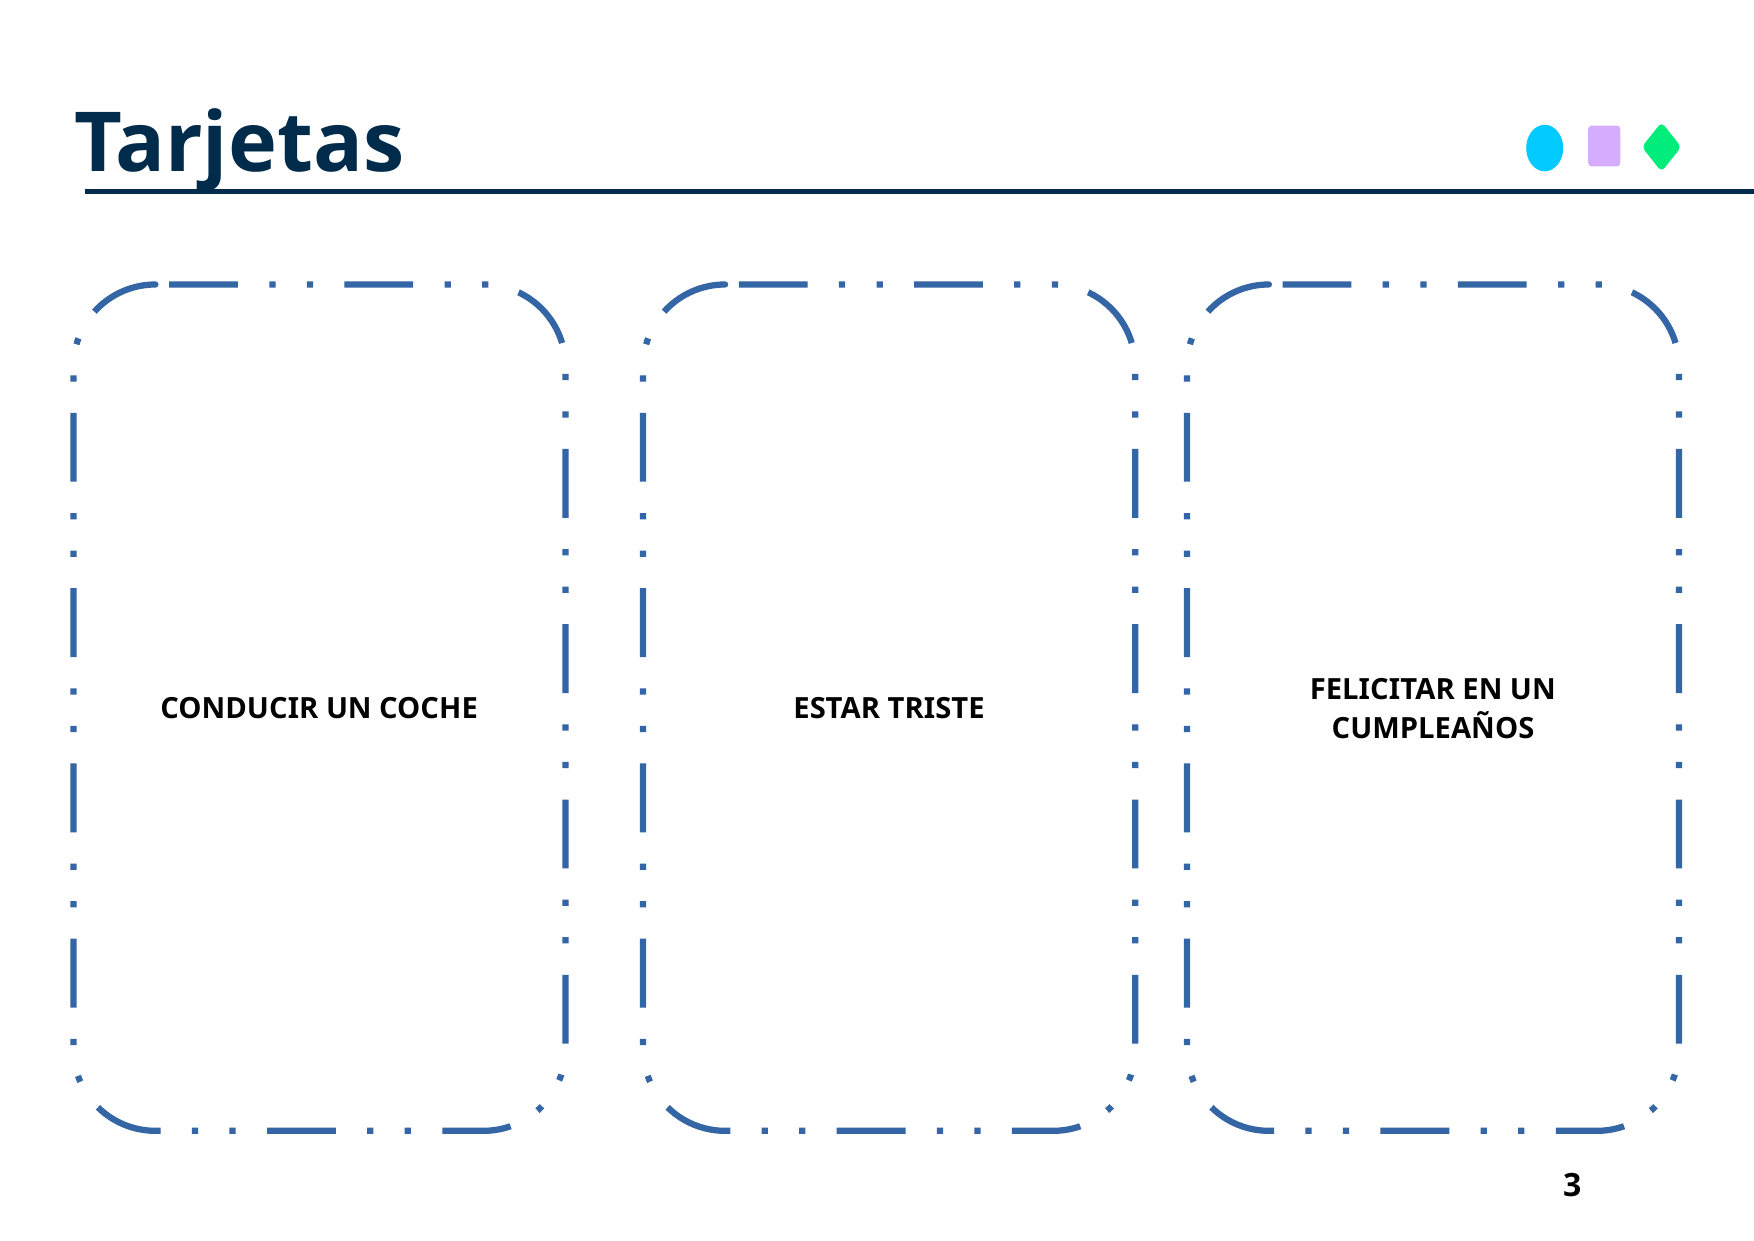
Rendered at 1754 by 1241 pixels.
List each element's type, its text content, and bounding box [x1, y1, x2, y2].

text_box ESTAR TRISTE [643, 284, 1136, 1131]
text_box CONDUCIR UN COCHE [73, 284, 566, 1131]
title Tarjetas [74, 32, 1404, 196]
text_box FELICITAR EN UN CUMPLEAÑOS [1186, 284, 1679, 1131]
